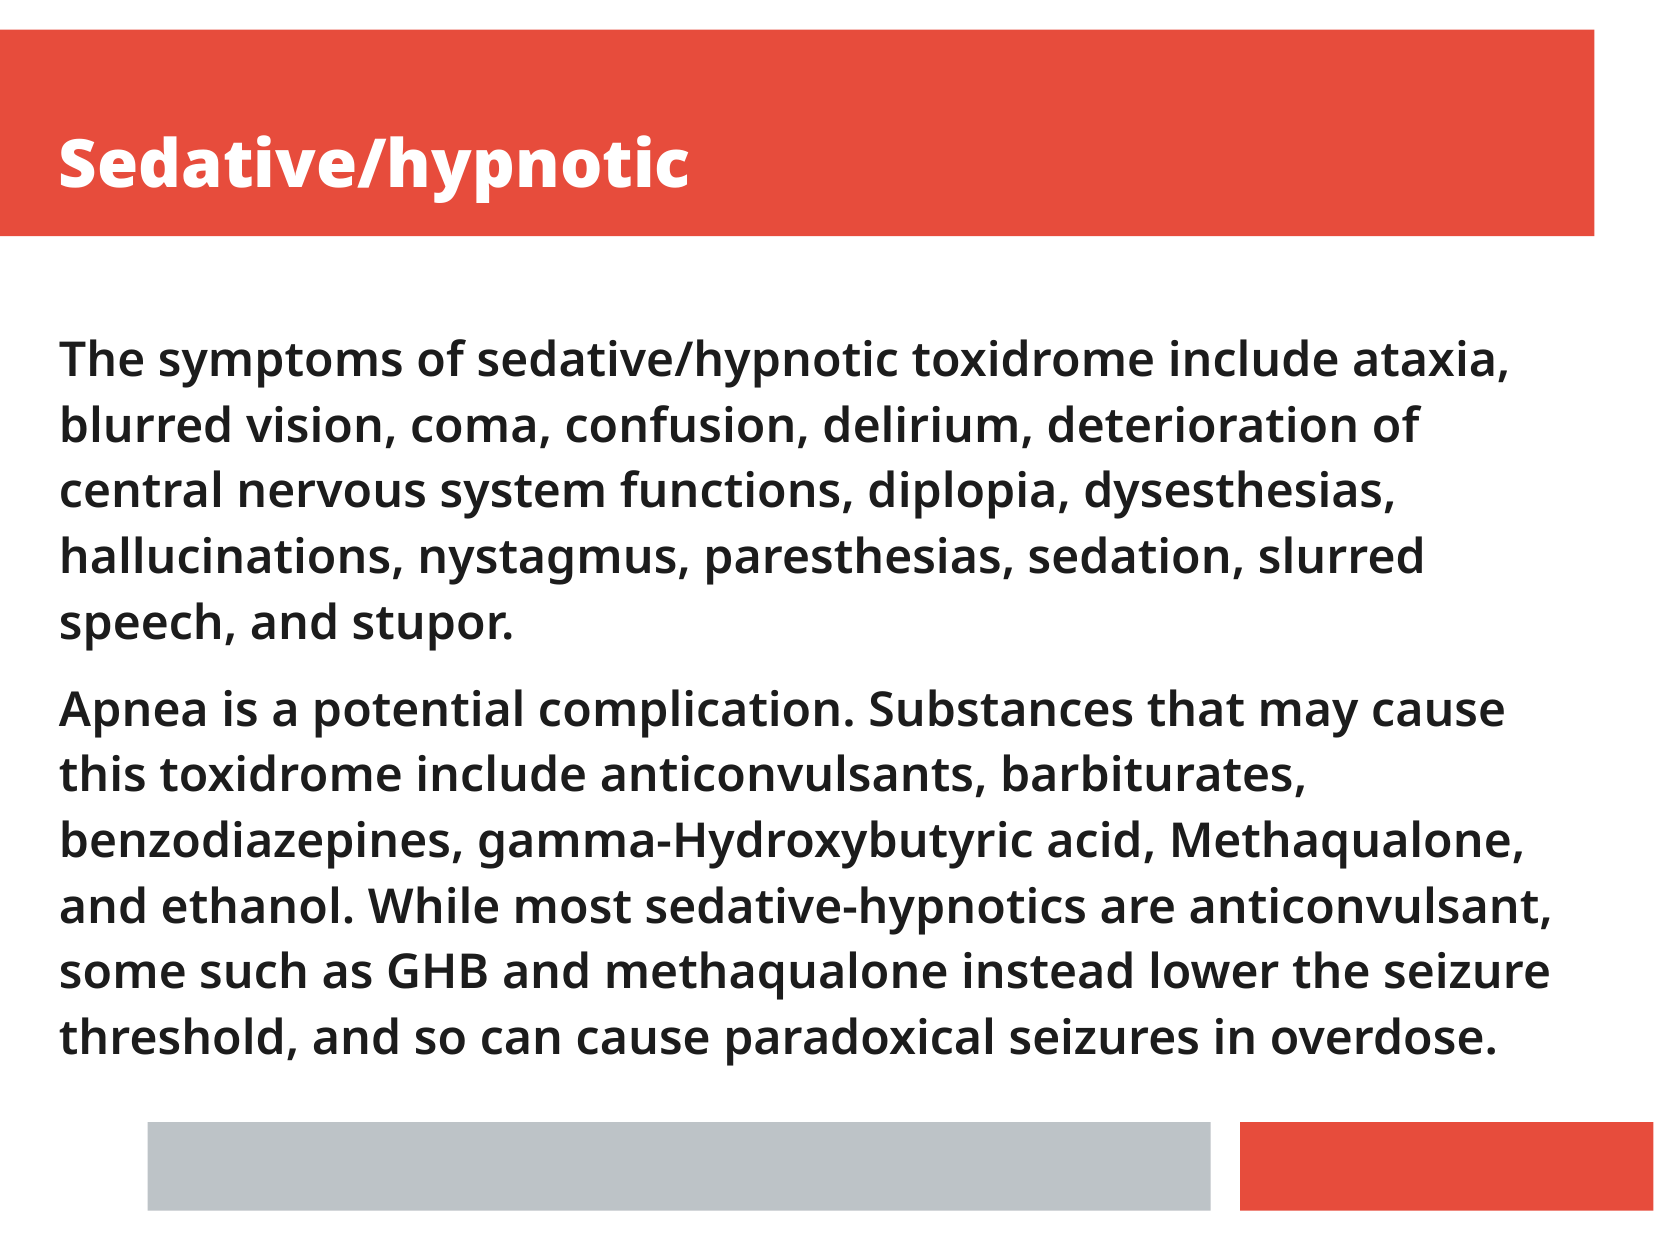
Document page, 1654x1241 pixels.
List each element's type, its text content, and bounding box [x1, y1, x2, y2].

list The symptoms of sedative/hypnotic toxidrome include ataxia, blurred vision, coma, confusion, delirium, deterioration of central nervous system functions, diplopia, dysesthesias, hallucinations, nystagmus, paresthesias, sedation, slurred speech, and stupor. Apnea is a potential complication. Substances that may cause this toxidrome include anticonvulsants, barbiturates, benzodiazepines, gamma-Hydroxybutyric acid, Methaqualone, and ethanol. While most sedative-hypnotics are anticonvulsant, some such as GHB and methaqualone instead lower the seizure threshold, and so can cause paradoxical seizures in overdose. [59, 324, 1565, 1093]
title Sedative/hypnotic [59, 59, 1595, 207]
